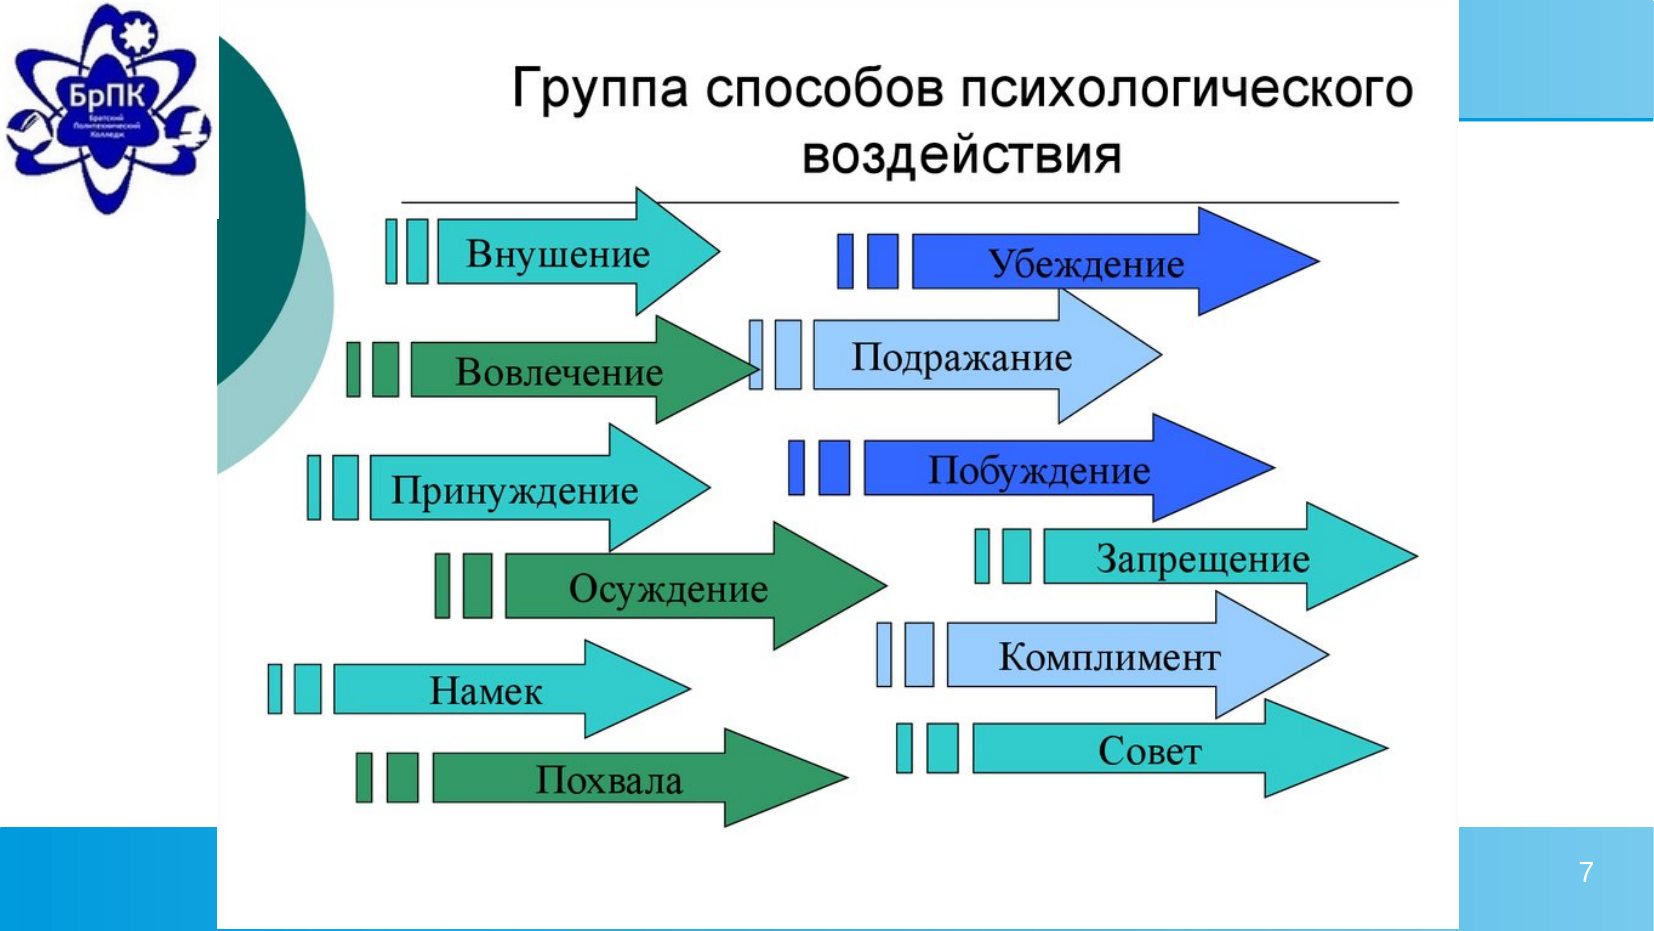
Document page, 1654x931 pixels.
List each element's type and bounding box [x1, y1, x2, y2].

picture [0, 0, 1459, 929]
